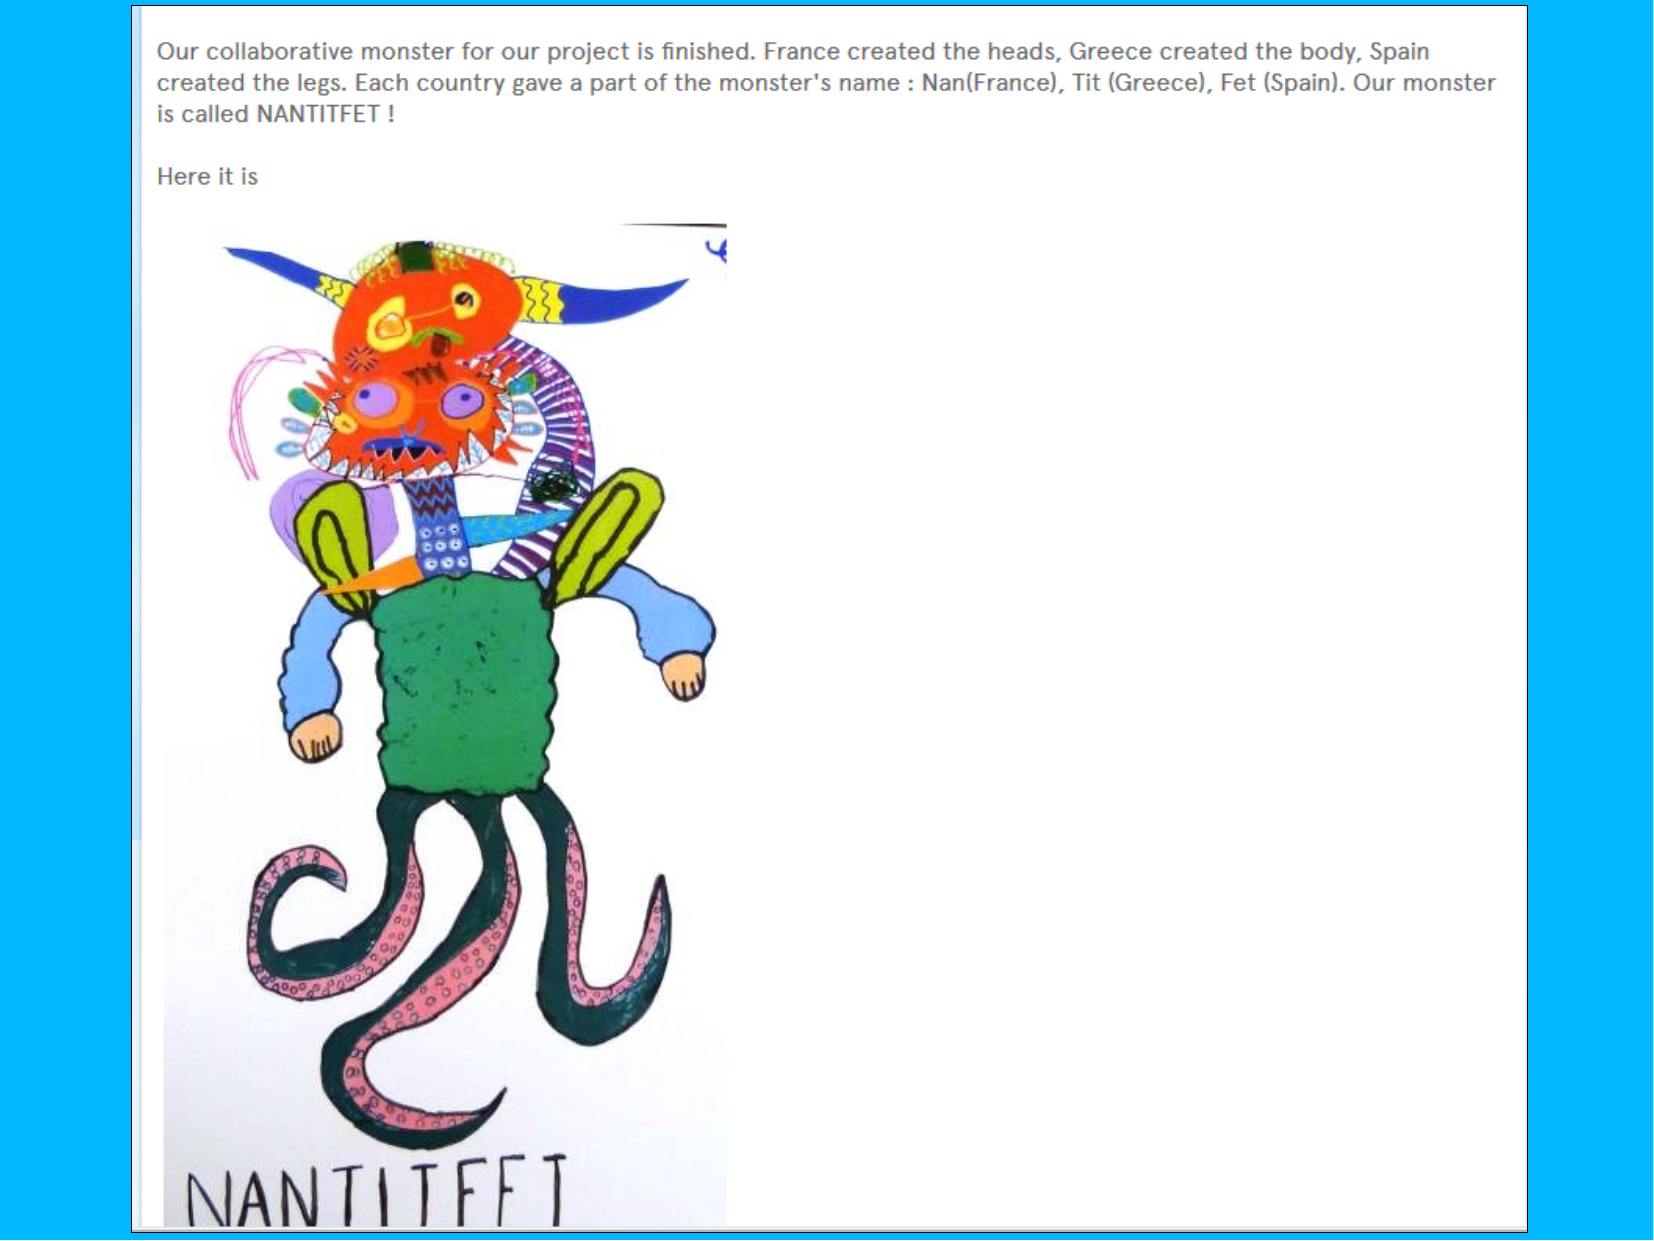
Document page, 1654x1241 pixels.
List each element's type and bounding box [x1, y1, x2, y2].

picture [132, 6, 1527, 1232]
